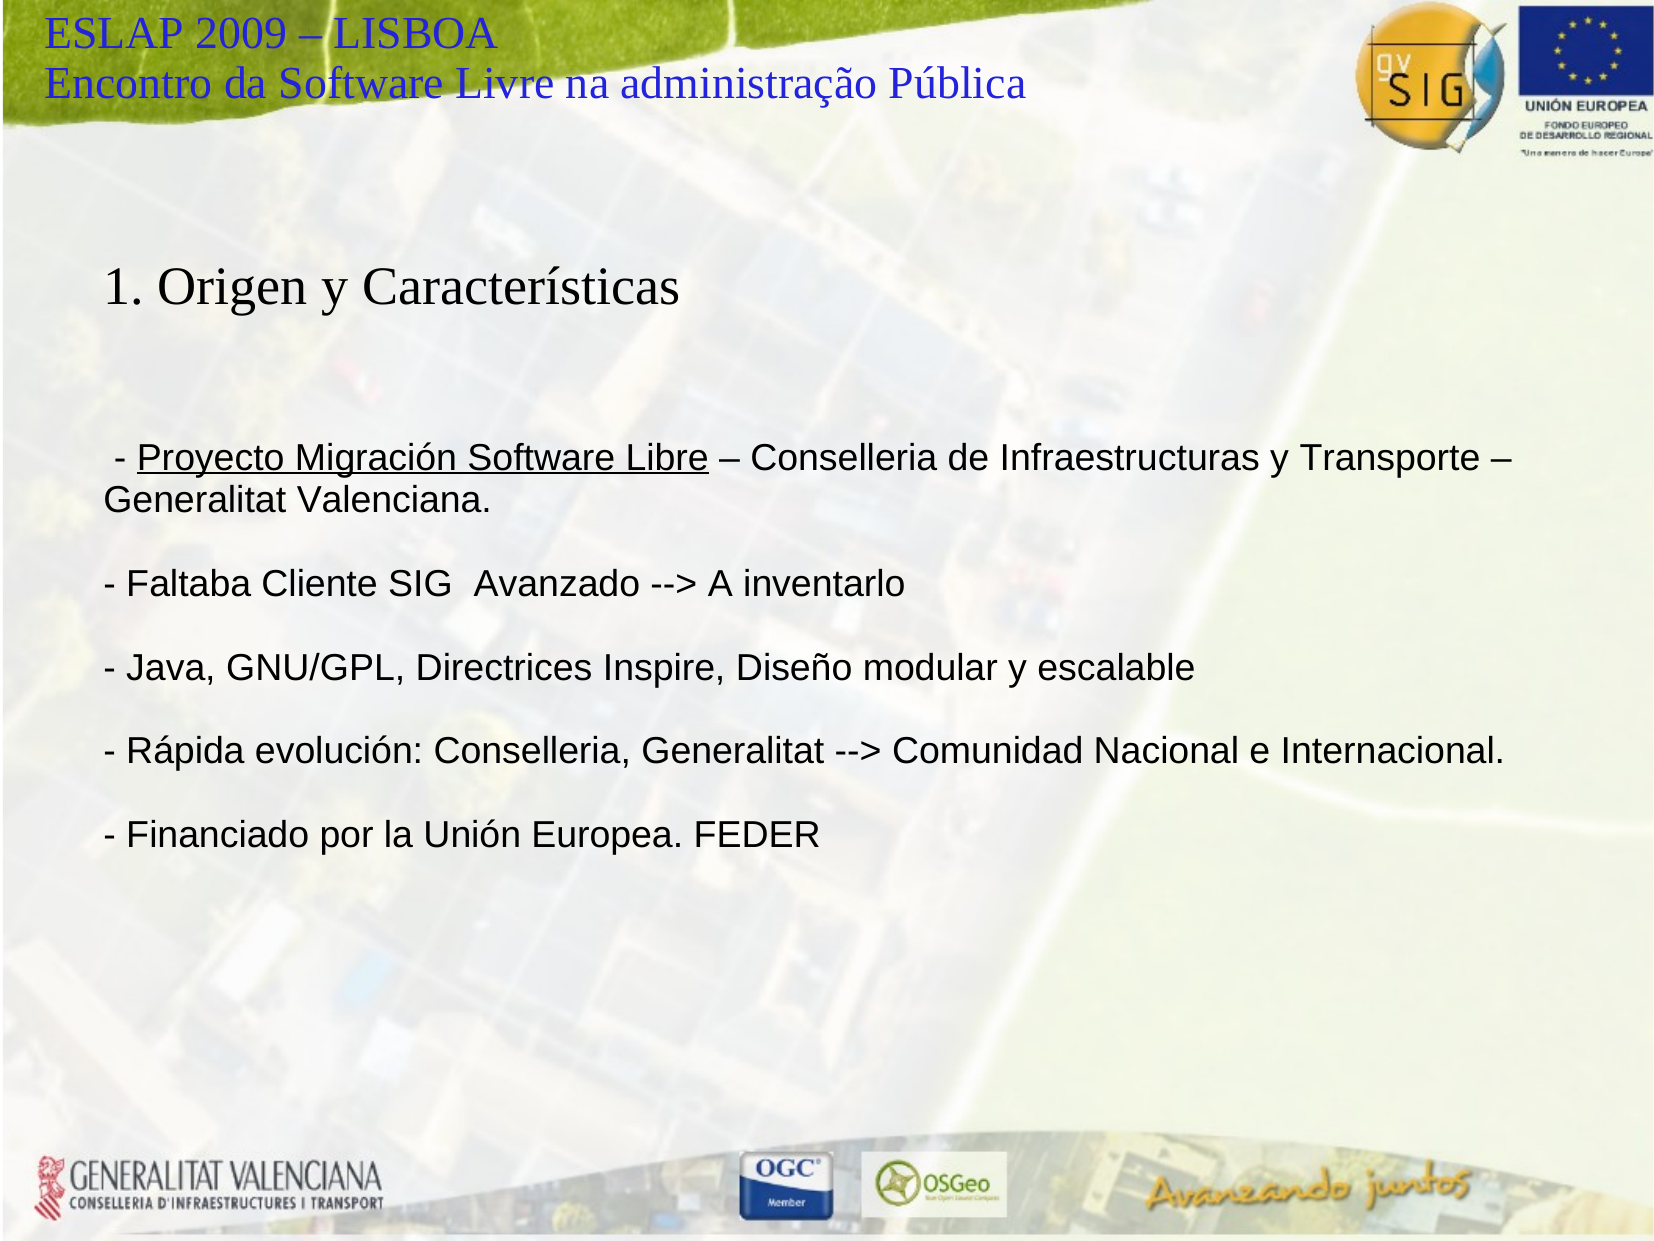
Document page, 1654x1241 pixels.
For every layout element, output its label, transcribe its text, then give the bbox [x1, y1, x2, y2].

picture [2, 0, 1654, 1241]
text_box 1. Origen y Características - Proyecto Migración Software Libre – Conselleria de Infraestructuras y Transporte – Generalitat Valenciana. - Faltaba Cliente SIG Avanzado --> A inventarlo - Java, GNU/GPL, Directrices Inspire, Diseño modular y escalable - Rápida evolución: Conselleria, Generalitat --> Comunidad Nacional e Internacional. - Financiado por la Unión Europea. FEDER [88, 206, 1536, 1023]
